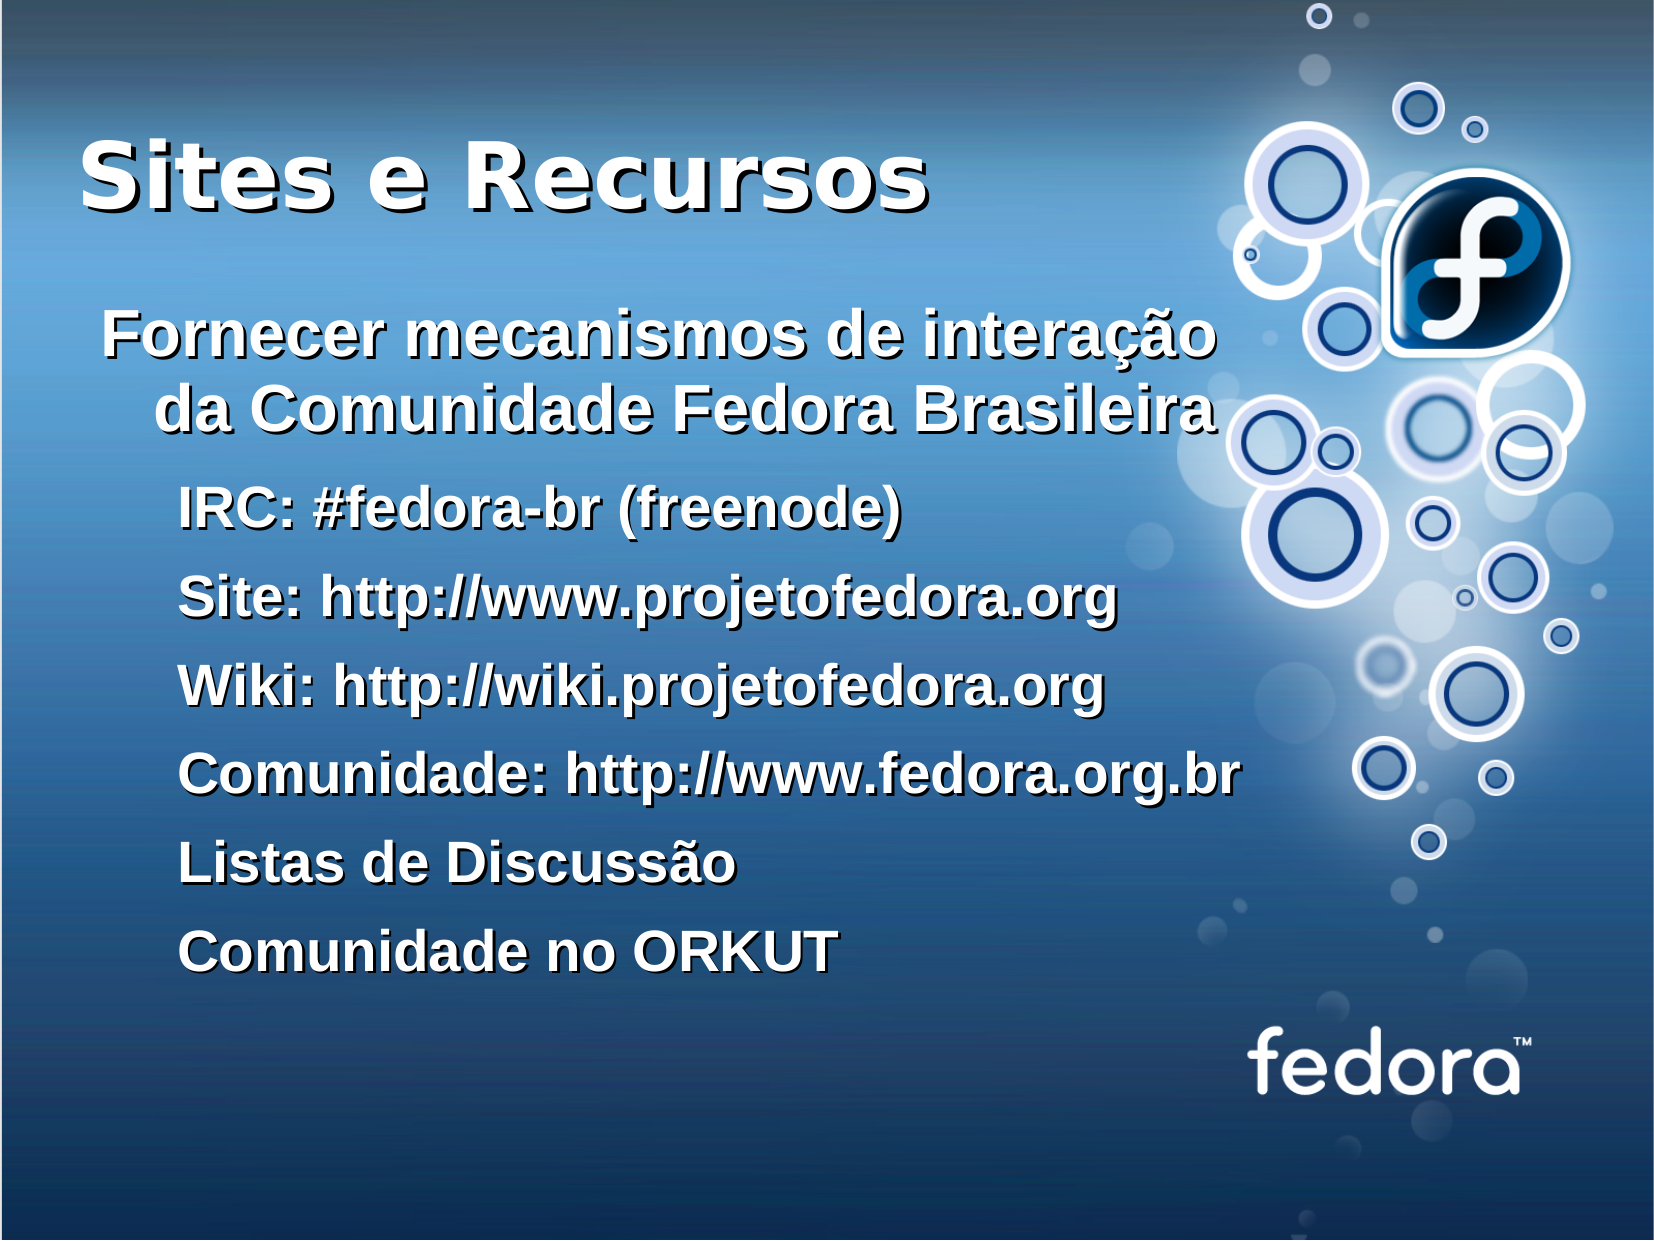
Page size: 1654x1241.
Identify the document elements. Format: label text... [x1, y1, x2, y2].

title Sites e Recursos [76, 73, 1565, 281]
list Fornecer mecanismos de interação da Comunidade Fedora Brasileira IRC: #fedora-br (freenode) Site: http://www.projetofedora.org Wiki: http://wiki.projetofedora.org Comunidade: http://www.fedora.org.br Listas de Discussão Comunidade no ORKUT [82, 296, 1300, 1174]
picture [1, 0, 1654, 1240]
